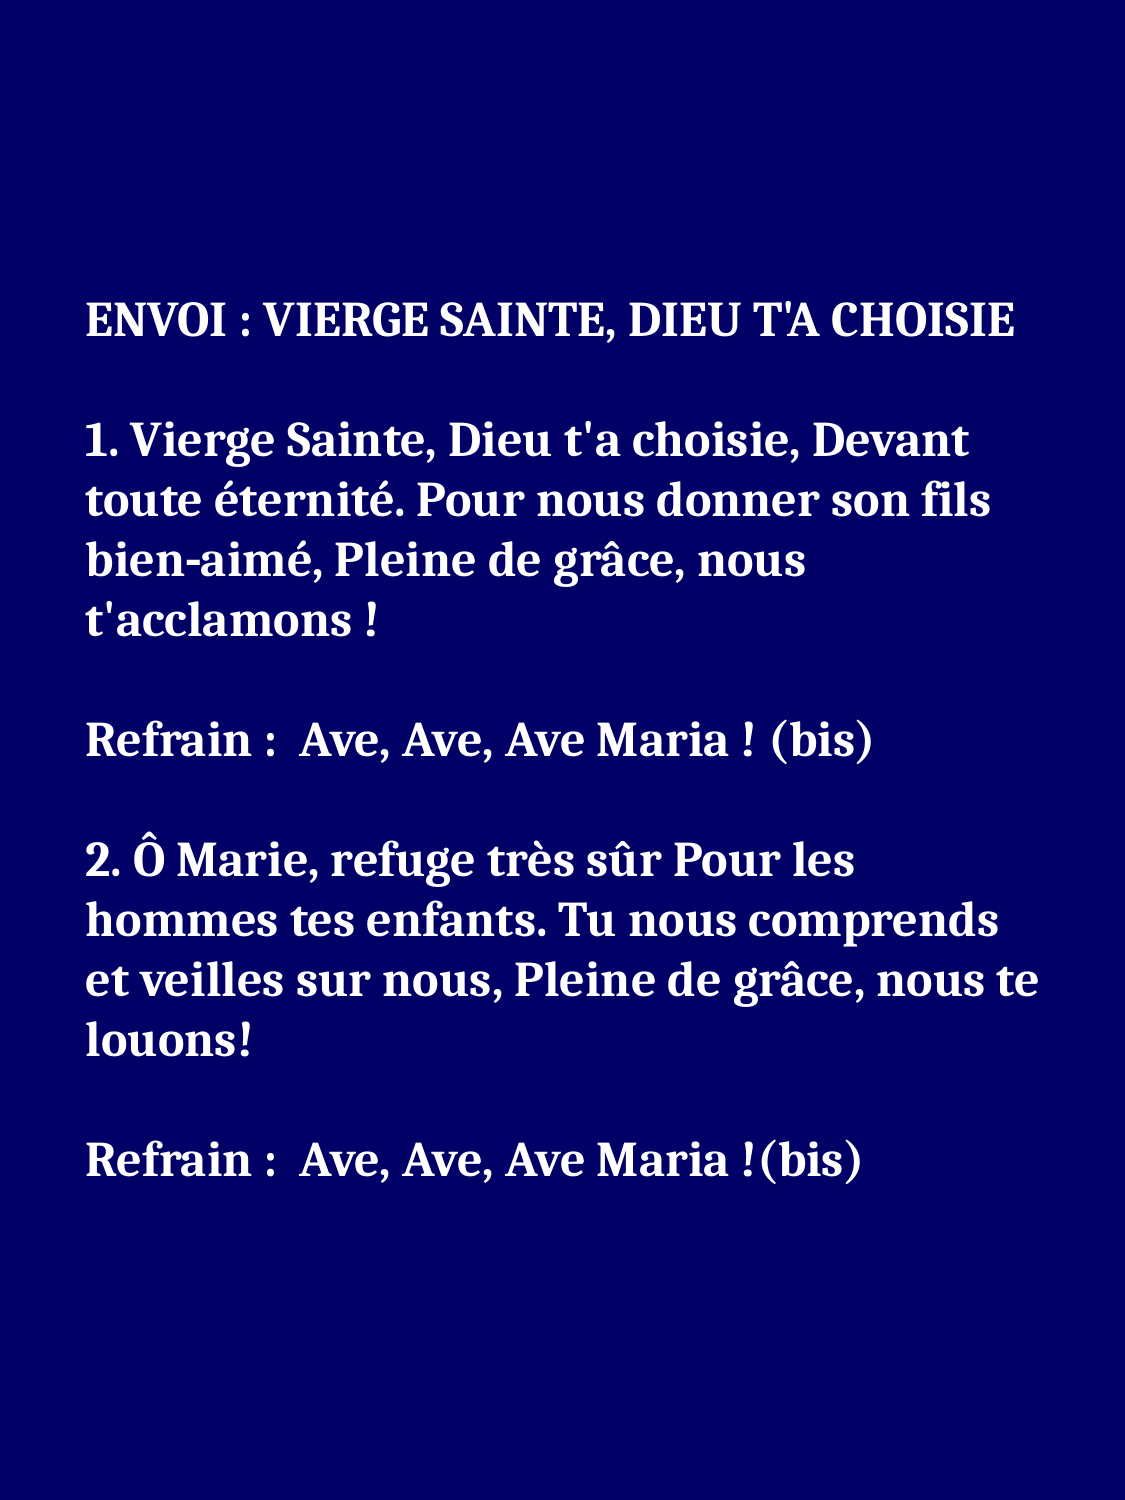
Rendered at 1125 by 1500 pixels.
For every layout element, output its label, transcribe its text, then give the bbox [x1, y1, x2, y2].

text_box ENVOI : VIERGE SAINTE, DIEU T'A CHOISIE 1. Vierge Sainte, Dieu t'a choisie, Devant toute éternité. Pour nous donner son fils bien‐aimé, Pleine de grâce, nous t'acclamons ! Refrain : Ave, Ave, Ave Maria ! (bis) 2. Ô Marie, refuge très sûr Pour les hommes tes enfants. Tu nous comprends et veilles sur nous, Pleine de grâce, nous te louons! Refrain : Ave, Ave, Ave Maria !(bis) [70, 226, 1063, 1262]
